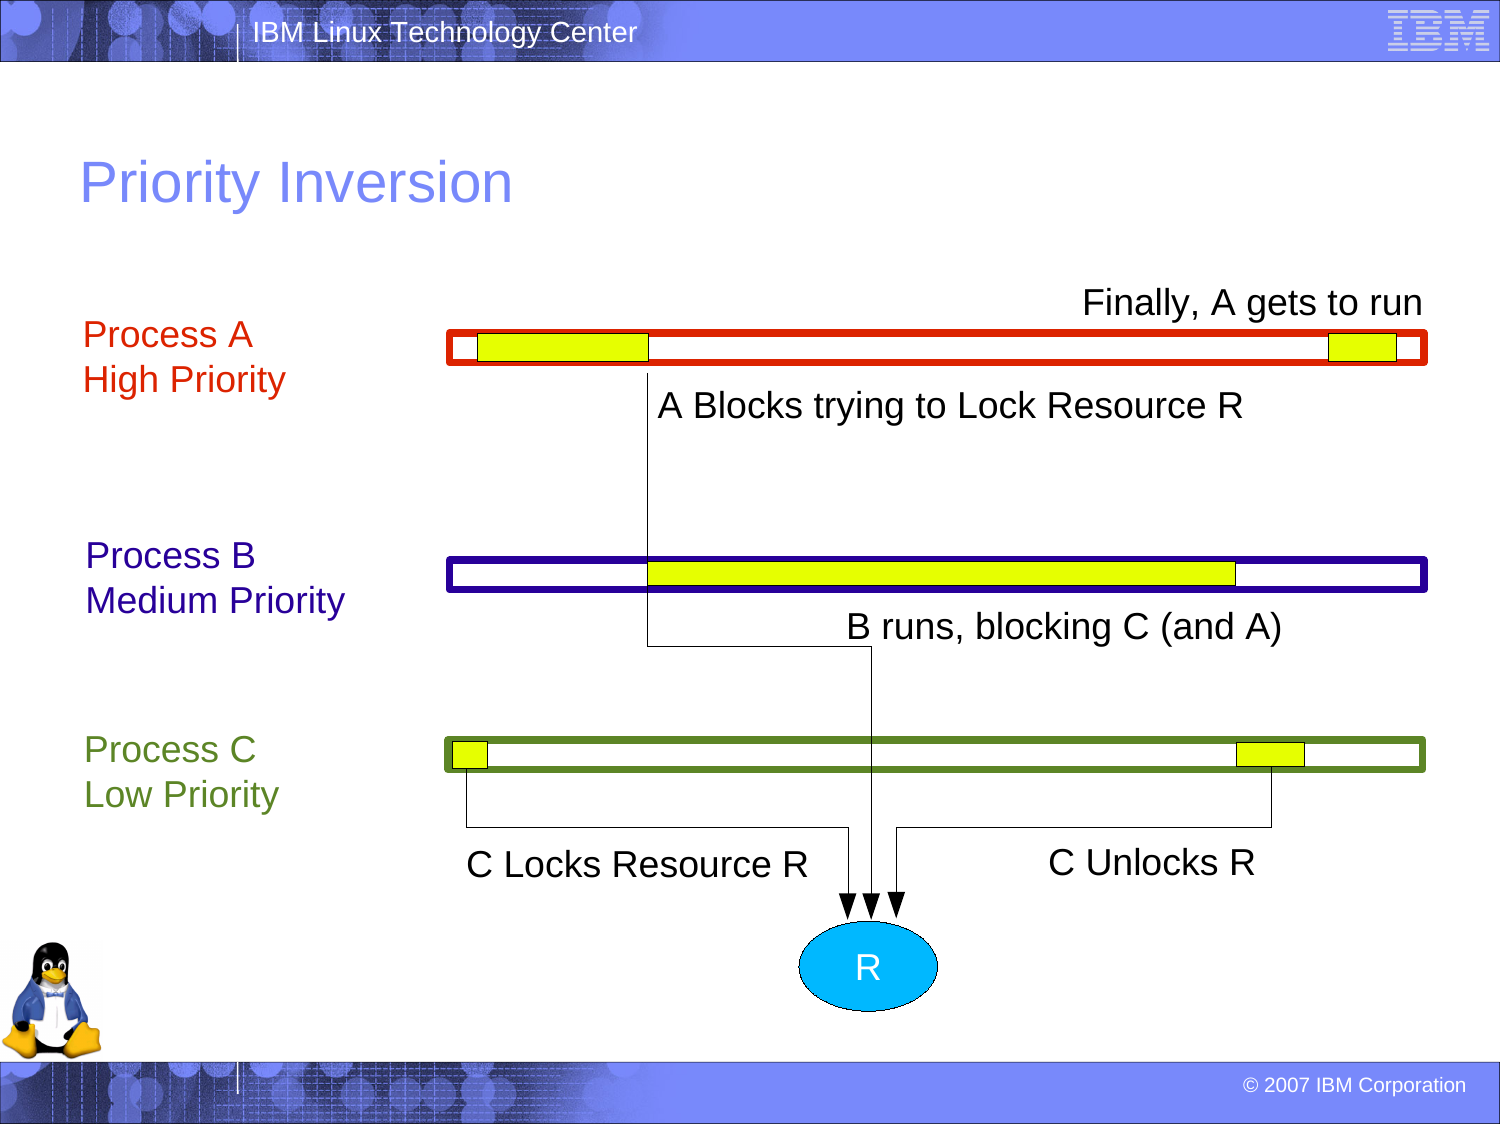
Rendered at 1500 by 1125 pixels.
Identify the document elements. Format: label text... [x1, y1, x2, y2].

text_box Process B Medium Priority [85, 532, 346, 620]
text_box Process C Low Priority [83, 725, 280, 813]
text_box [872, 739, 1423, 770]
text_box [449, 560, 1424, 590]
text_box [448, 739, 871, 770]
text_box R [798, 921, 938, 1012]
text_box B runs, blocking C (and A) [846, 602, 1284, 645]
text_box Process A High Priority [82, 311, 287, 398]
text_box C Locks Resource R [465, 840, 810, 883]
picture [1, 1063, 1499, 1123]
text_box C Unlocks R [1048, 838, 1257, 881]
title Priority Inversion [79, 142, 1379, 225]
picture [0, 940, 103, 1061]
text_box A Blocks trying to Lock Resource R [657, 381, 1245, 424]
text_box Finally, A gets to run [1082, 278, 1424, 321]
picture [1, 1, 1499, 61]
text_box [449, 333, 1424, 363]
